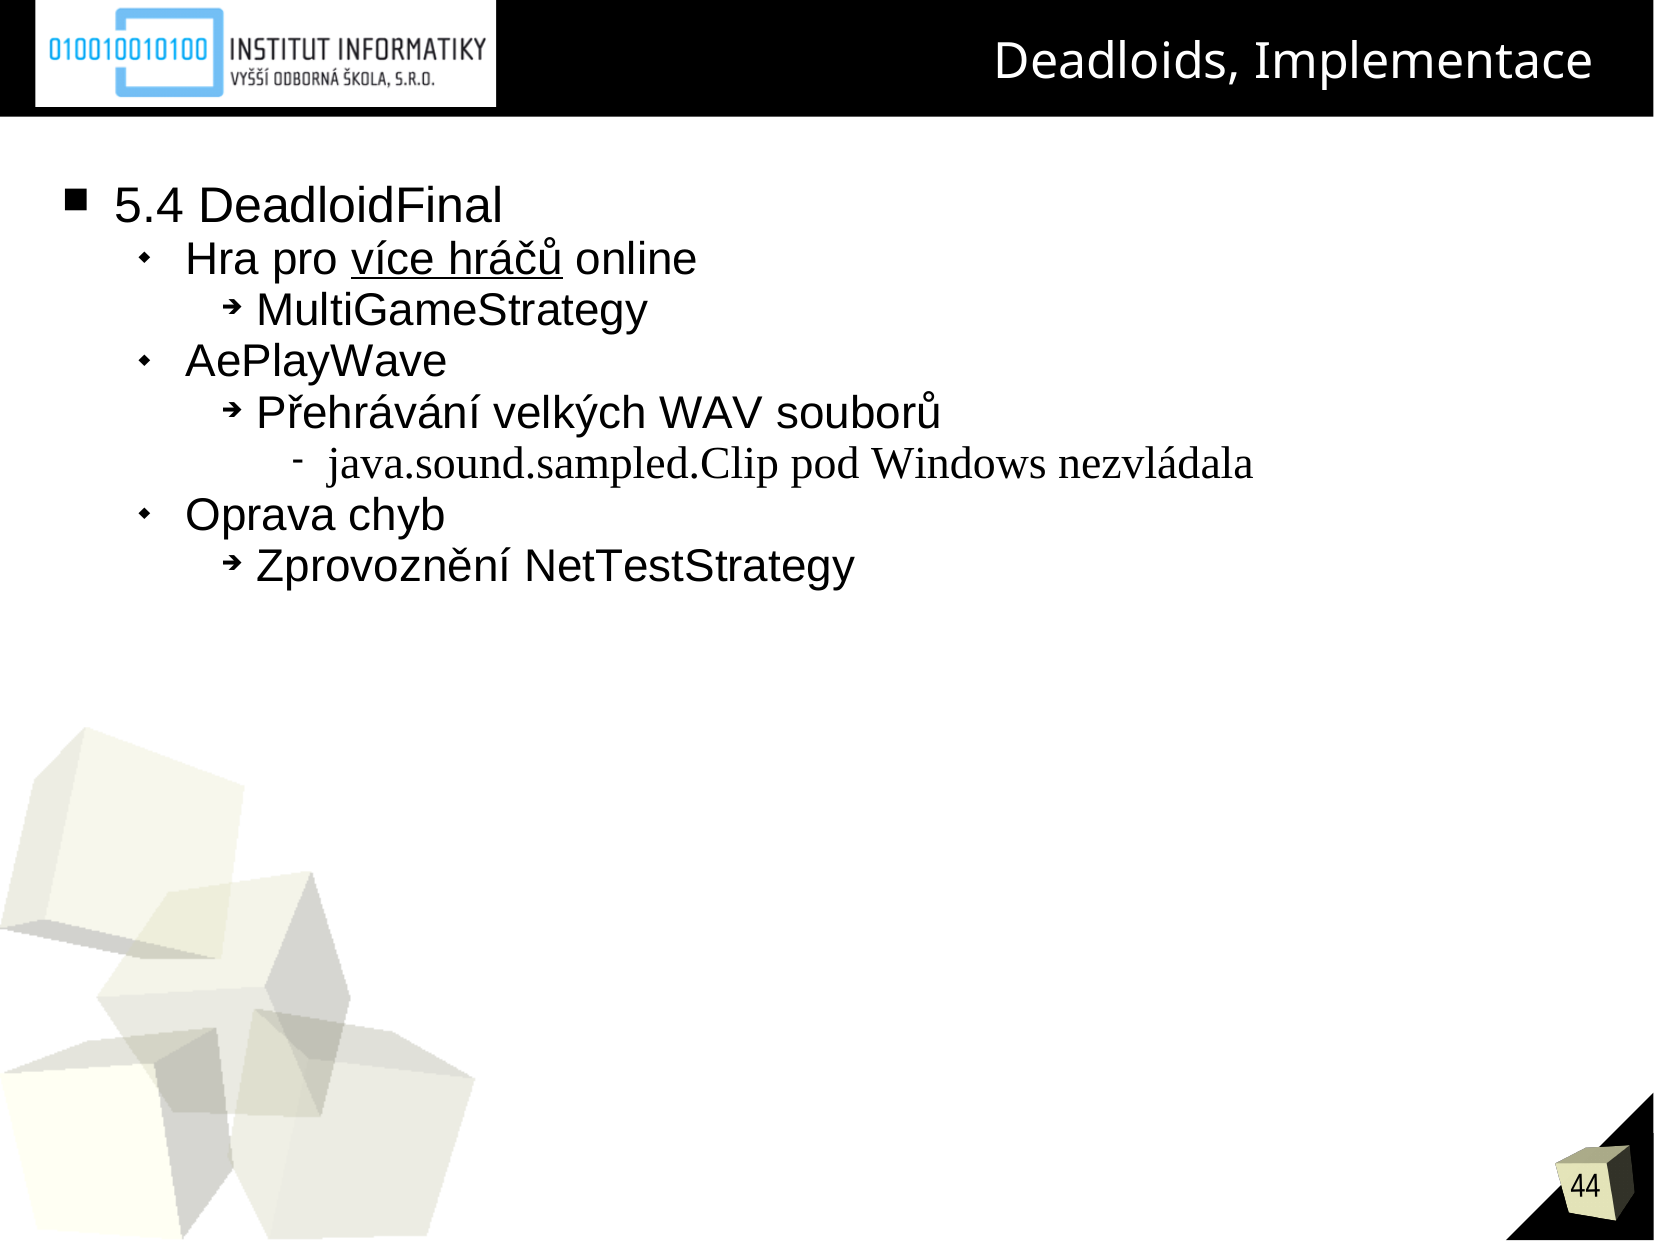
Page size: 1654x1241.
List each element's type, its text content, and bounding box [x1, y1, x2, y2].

picture [0, 726, 477, 1241]
list 5.4 DeadloidFinal Hra pro více hráčů online MultiGameStrategy AePlayWave Přehrávání velkých WAV souborů java.sound.sampled.Clip pod Windows nezvládala Oprava chyb Zprovoznění NetTestStrategy [44, 177, 1611, 1214]
title Deadloids, Implementace [118, 0, 1595, 119]
